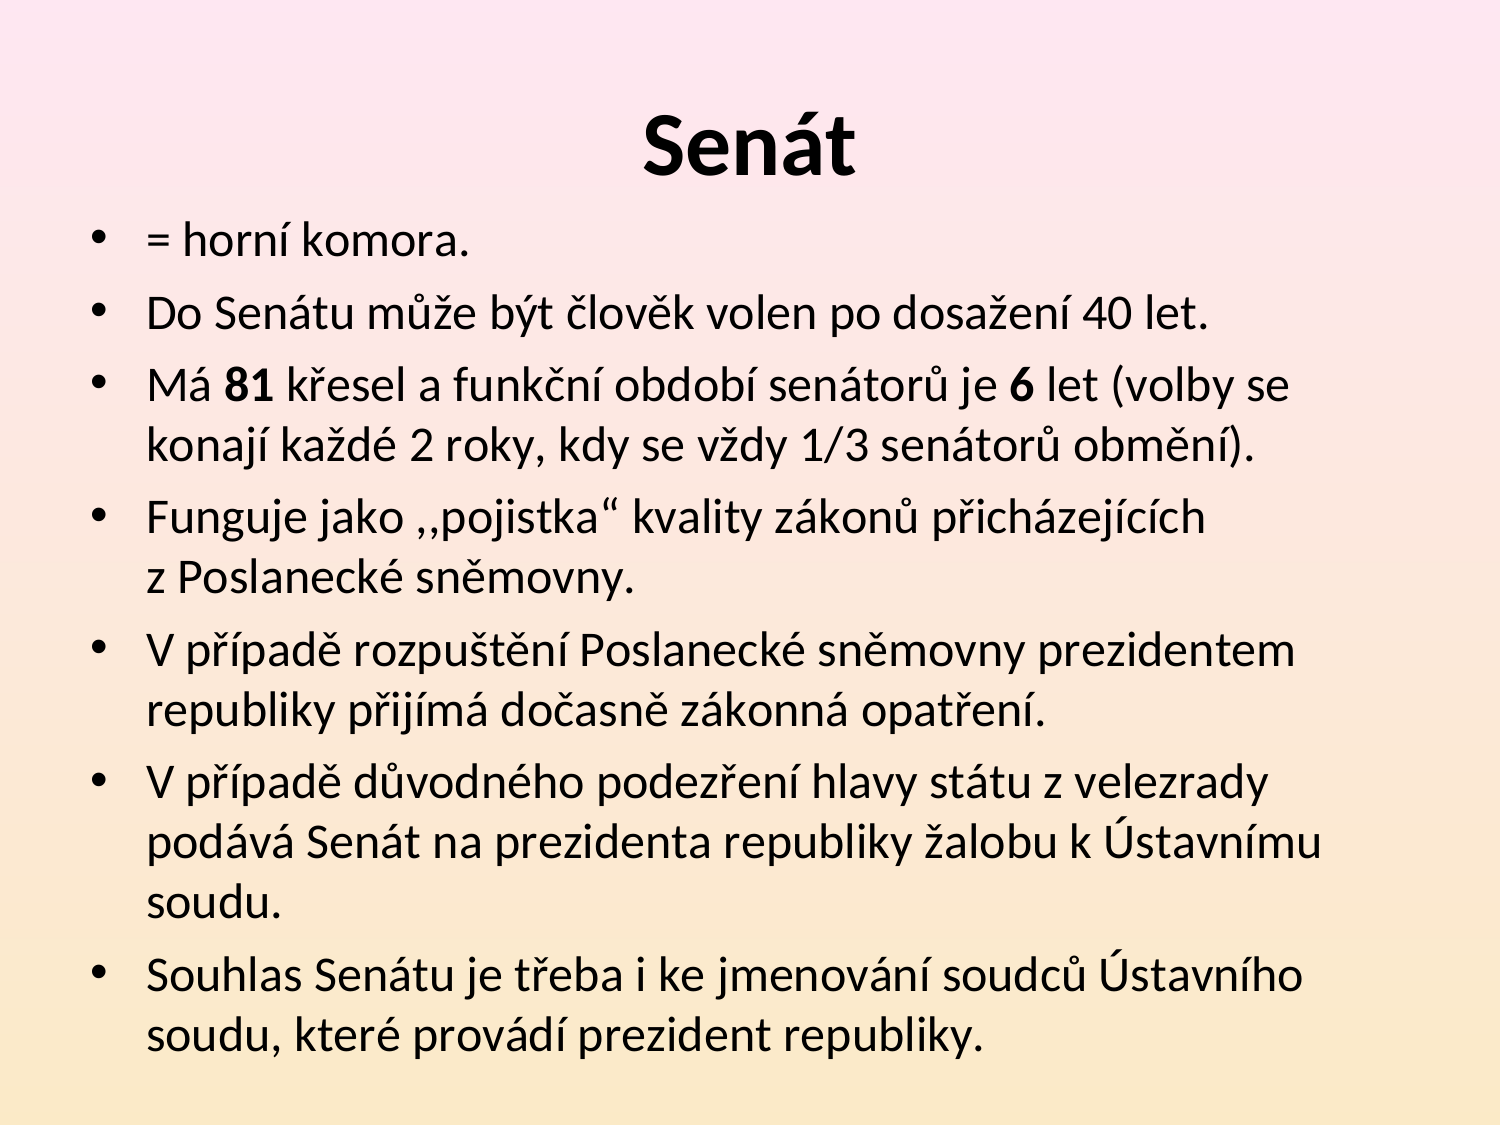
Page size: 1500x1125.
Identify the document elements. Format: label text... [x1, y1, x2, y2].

list = horní komora. Do Senátu může být člověk volen po dosažení 40 let. Má 81 křesel a funkční období senátorů je 6 let (volby se konají každé 2 roky, kdy se vždy 1/3 senátorů obmění). Funguje jako ,,pojistka“ kvality zákonů přicházejících z Poslanecké sněmovny. V případě rozpuštění Poslanecké sněmovny prezidentem republiky přijímá dočasně zákonná opatření. V případě důvodného podezření hlavy státu z velezrady podává Senát na prezidenta republiky žalobu k Ústavnímu soudu. Souhlas Senátu je třeba i ke jmenování soudců Ústavního soudu, které provádí prezident republiky. [75, 199, 1426, 1125]
title Senát [75, 45, 1426, 199]
